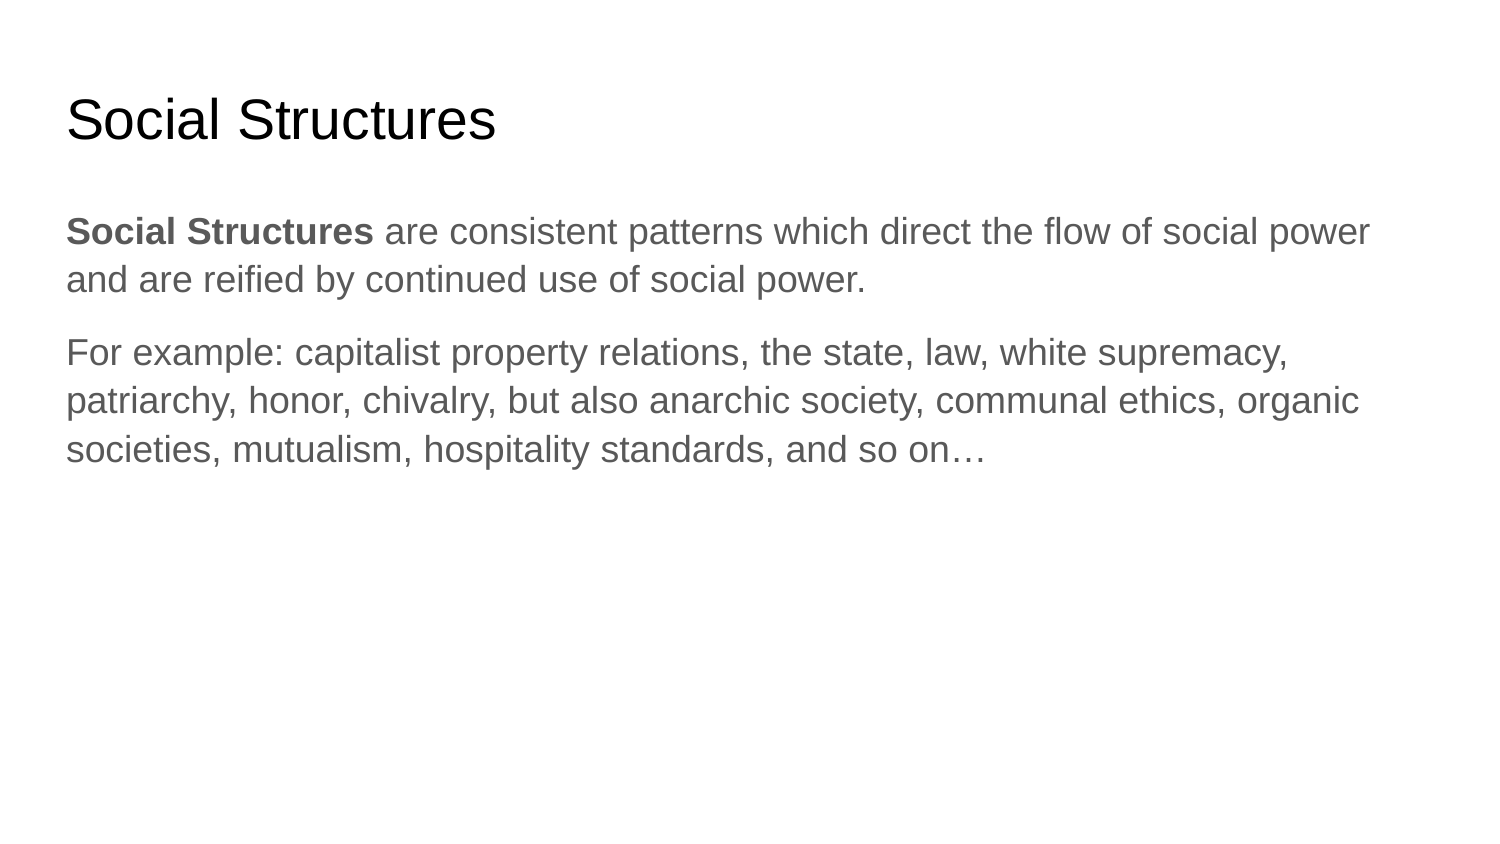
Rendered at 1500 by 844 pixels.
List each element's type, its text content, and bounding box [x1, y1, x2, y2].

list Social Structures are consistent patterns which direct the flow of social power and are reified by continued use of social power. For example: capitalist property relations, the state, law, white supremacy, patriarchy, honor, chivalry, but also anarchic society, communal ethics, organic societies, mutualism, hospitality standards, and so on… [51, 189, 1449, 750]
title Social Structures [51, 72, 1449, 167]
